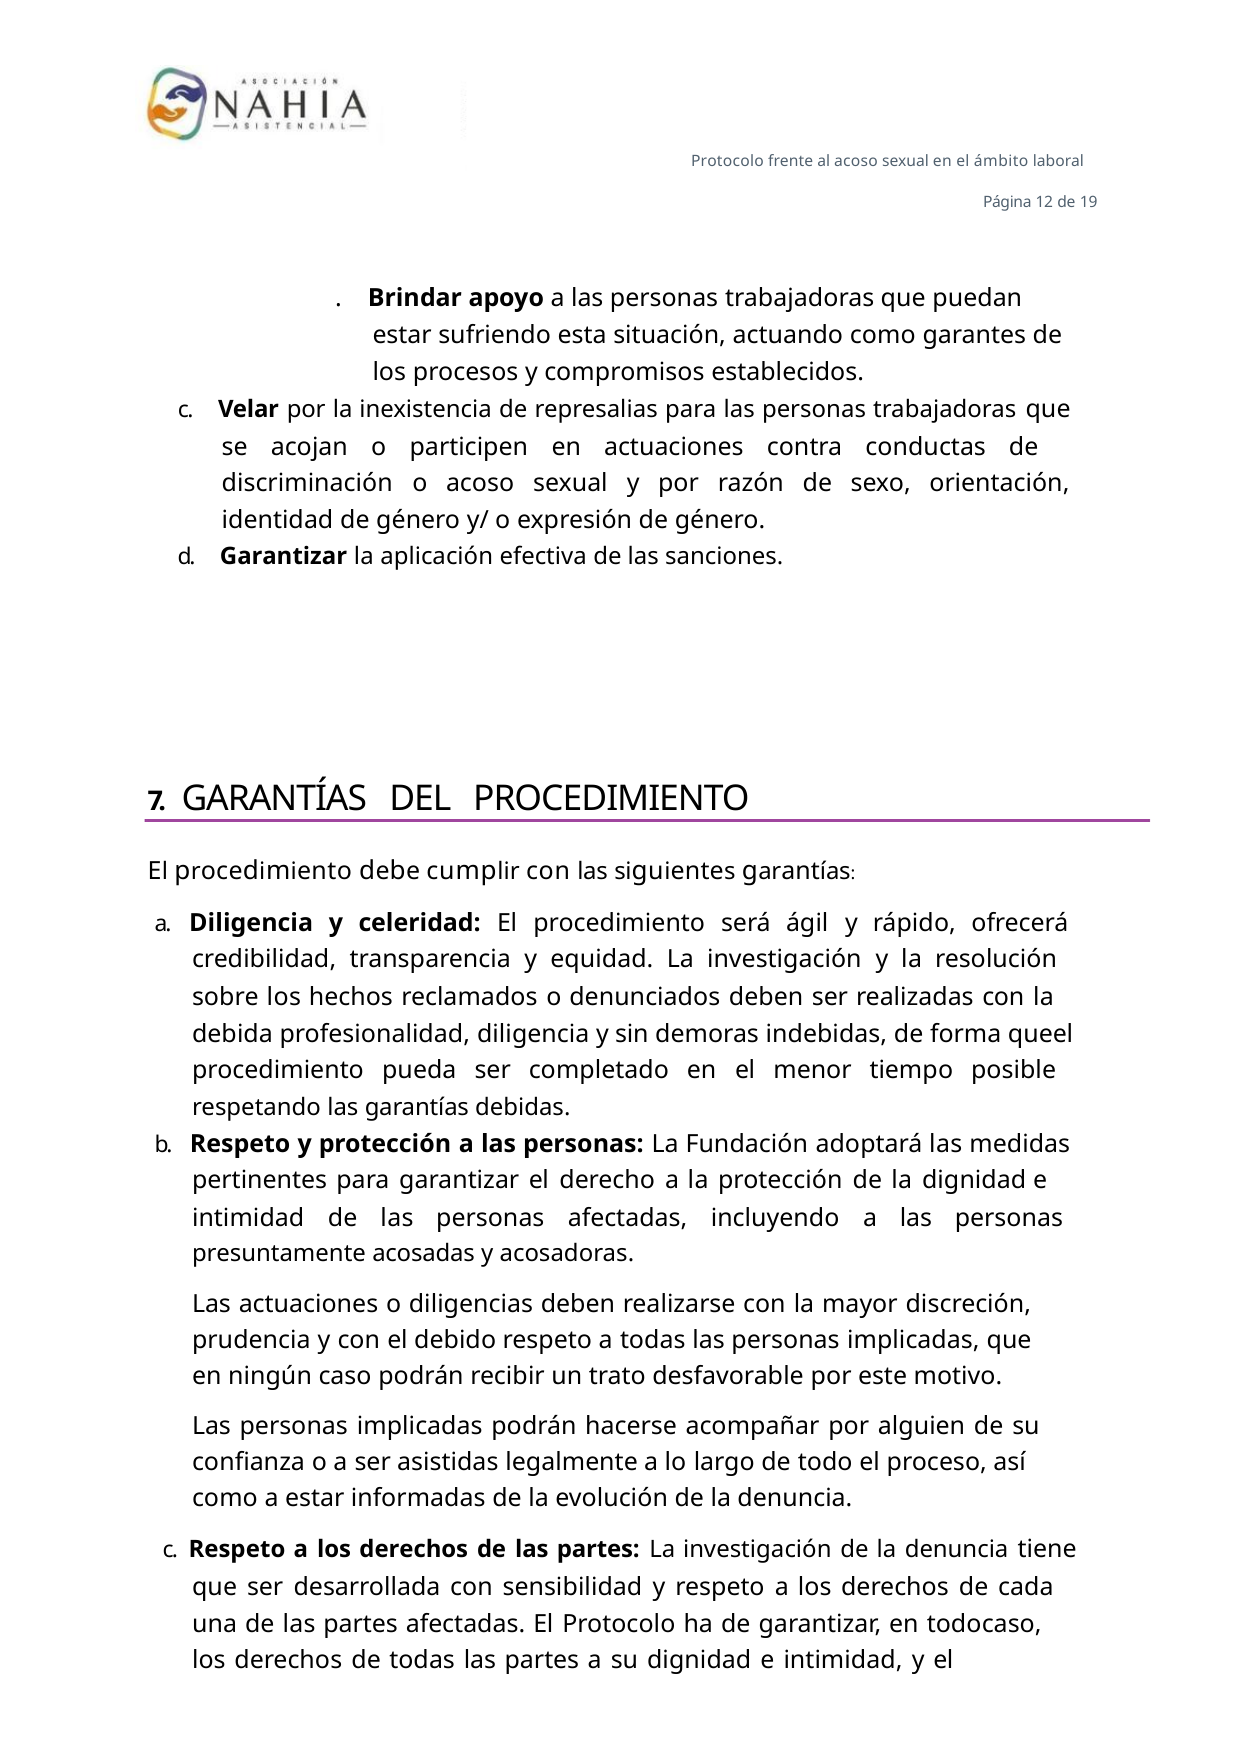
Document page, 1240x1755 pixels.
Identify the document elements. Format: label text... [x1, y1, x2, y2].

text_box b. Respeto y protección a las personas: La Fundación adoptará las medidas pertinentes para garantizar el derecho a la protección de la dignidad e intimidad de las personas afectadas, incluyendo a las personas presuntamente acosadas y acosadoras. [154, 1127, 1119, 1267]
text_box 7. GARANTÍAS DEL PROCEDIMIENTO [147, 775, 774, 818]
text_box Las actuaciones o diligencias deben realizarse con la mayor discreción, prudencia y con el debido respeto a todas las personas implicadas, que en ningún caso podrán recibir un trato desfavorable por este motivo. [192, 1286, 1118, 1390]
text_box c. Velar por la inexistencia de represalias para las personas trabajadoras que se acojan o participen en actuaciones contra conductas de discriminación o acoso sexual y por razón de sexo, orientación, identidad de género y/ o expresión de género. [177, 392, 1119, 534]
text_box Las personas implicadas podrán hacerse acompañar por alguien de su confianza o a ser asistidas legalmente a lo largo de todo el proceso, así como a estar informadas de la evolución de la denuncia. [192, 1409, 1118, 1512]
text_box . Brindar apoyo a las personas trabajadoras que puedan estar sufriendo esta situación, actuando como garantes de los procesos y compromisos establecidos. [335, 281, 1099, 386]
text_box El procedimiento debe cumplir con las siguientes garantías: [147, 853, 909, 885]
text_box a. Diligencia y celeridad: El procedimiento será ágil y rápido, ofrecerá credibilidad, transparencia y equidad. La investigación y la resolución sobre los hechos reclamados o denunciados deben ser realizadas con la debida profesionalidad, diligencia y sin demoras indebidas, de forma queel procedimiento pueda ser completado en el menor tiempo posible respetando las garantías debidas. [154, 906, 1119, 1121]
text_box Protocolo frente al acoso sexual en el ámbito laboral Página 12 de 19 [691, 150, 1119, 212]
text_box [135, 65, 467, 171]
text_box d. Garantizar la aplicación efectiva de las sanciones. [177, 539, 826, 570]
text_box c. Respeto a los derechos de las partes: La investigación de la denuncia tiene que ser desarrollada con sensibilidad y respeto a los derechos de cada una de las partes afectadas. El Protocolo ha de garantizar, en todocaso, los derechos de todas las partes a su dignidad e intimidad, y el [162, 1532, 1119, 1674]
